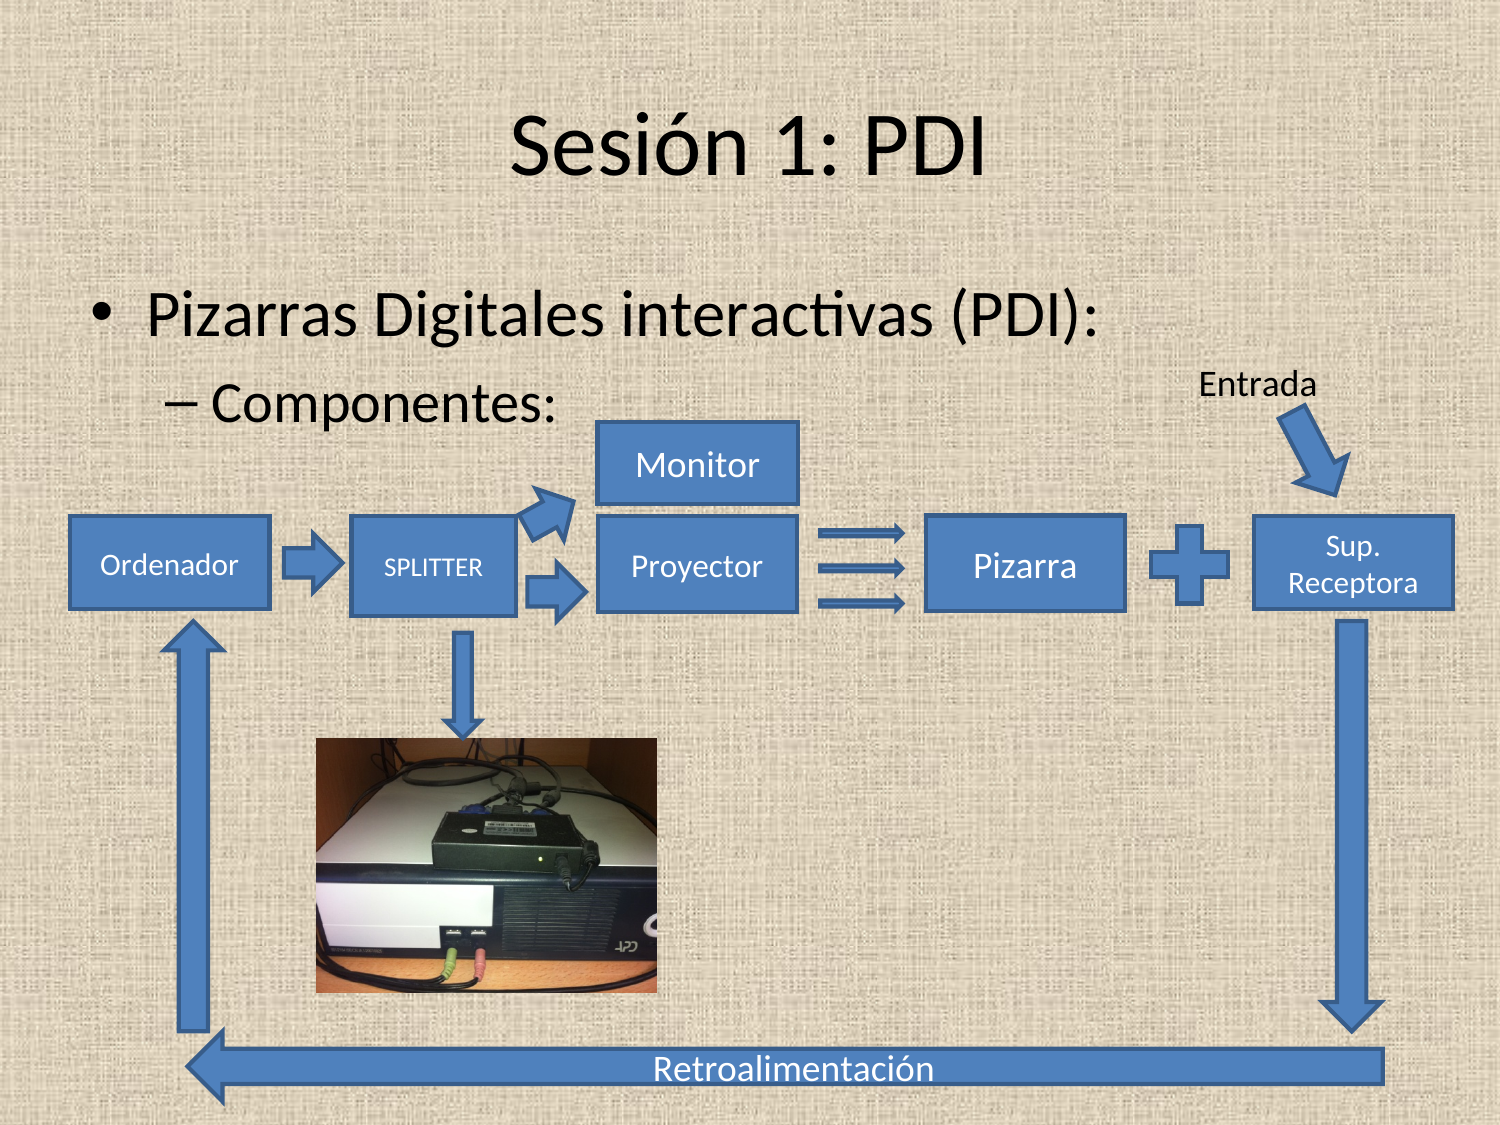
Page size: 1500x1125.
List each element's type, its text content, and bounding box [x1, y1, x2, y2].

title Sesión 1: PDI [75, 45, 1426, 233]
list Pizarras Digitales interactivas (PDI): Componentes: [75, 262, 1426, 1005]
text_box [445, 632, 481, 739]
text_box Ordenador [70, 515, 270, 610]
text_box [1150, 525, 1229, 604]
picture [0, 0, 1500, 1125]
text_box Proyector [597, 515, 797, 612]
text_box [164, 621, 223, 1032]
text_box [820, 562, 903, 575]
text_box [527, 562, 587, 622]
text_box [1322, 621, 1382, 1032]
text_box Pizarra [925, 515, 1125, 612]
text_box [820, 527, 903, 540]
text_box [283, 533, 343, 593]
text_box Entrada [1183, 351, 1333, 412]
text_box [820, 597, 903, 610]
text_box [1278, 412, 1348, 496]
text_box Monitor [597, 421, 798, 504]
text_box [518, 488, 574, 541]
text_box SPLITTER [351, 515, 516, 617]
text_box Retroalimentación [187, 1031, 1383, 1102]
text_box Sup. Receptora [1253, 515, 1454, 610]
